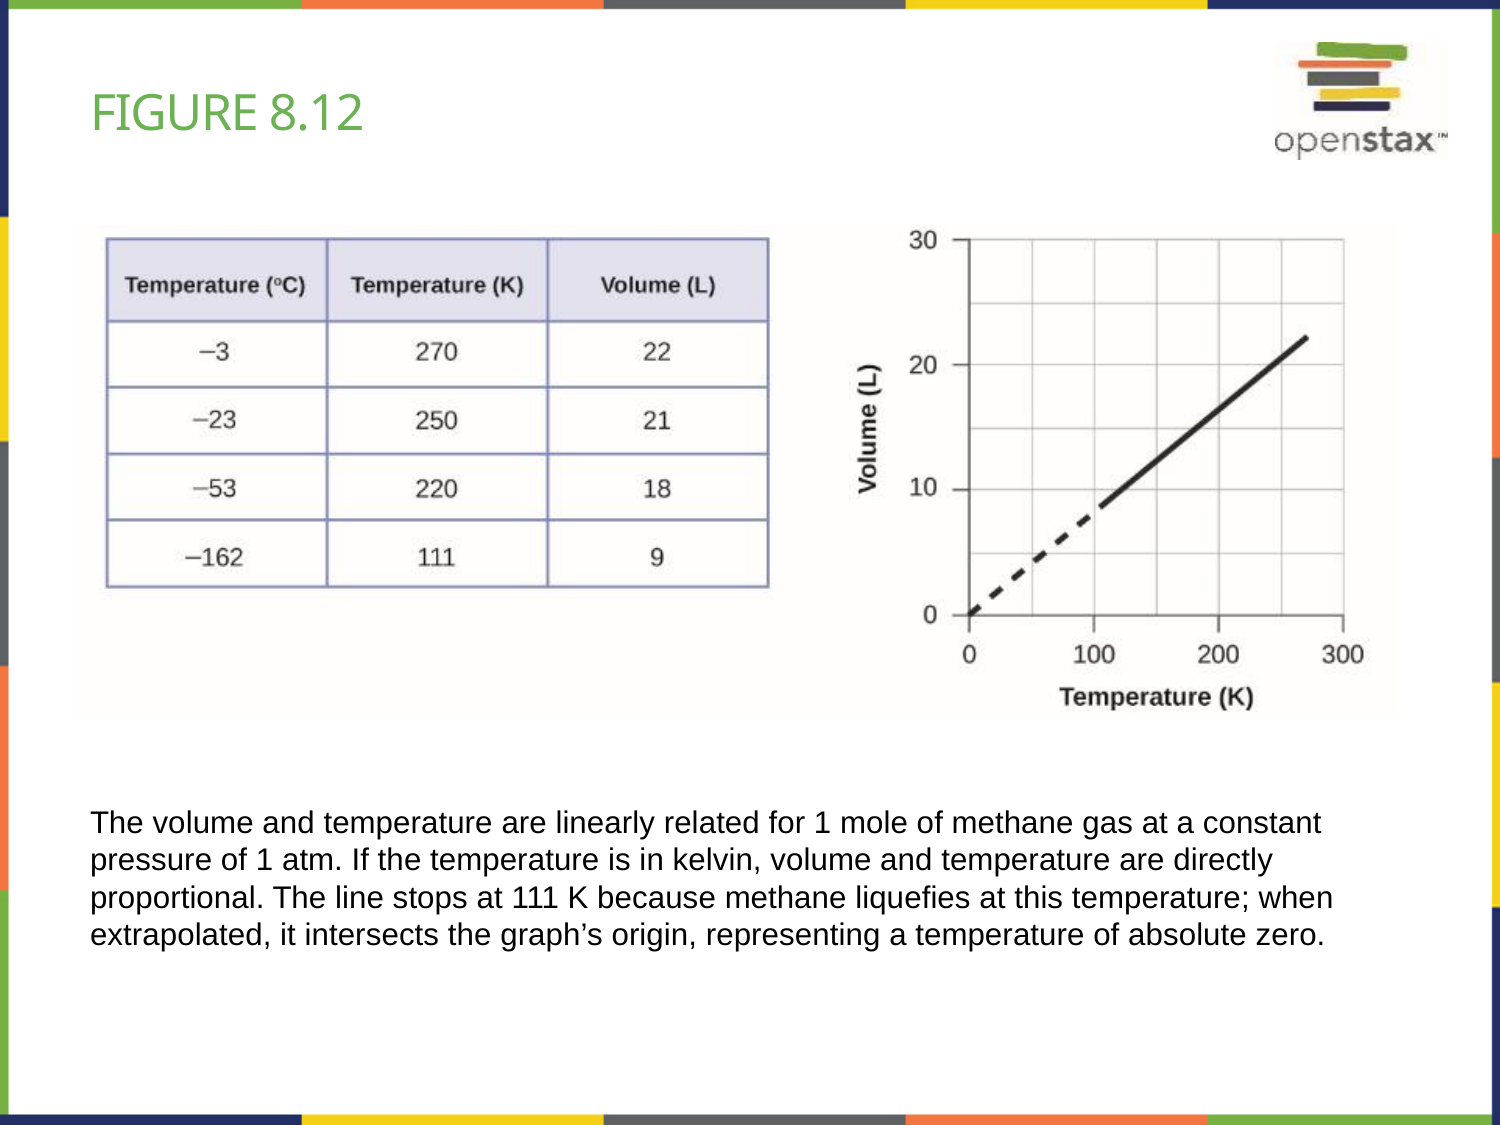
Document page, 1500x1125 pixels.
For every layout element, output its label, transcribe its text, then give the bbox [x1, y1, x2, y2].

picture [0, 0, 1500, 1125]
title Figure 8.12 [75, 39, 1398, 148]
list The volume and temperature are linearly related for 1 mole of methane gas at a constant pressure of 1 atm. If the temperature is in kelvin, volume and temperature are directly proportional. The line stops at 111 K because methane liquefies at this temperature; when extrapolated, it intersects the graph’s origin, representing a temperature of absolute zero. [75, 794, 1398, 986]
